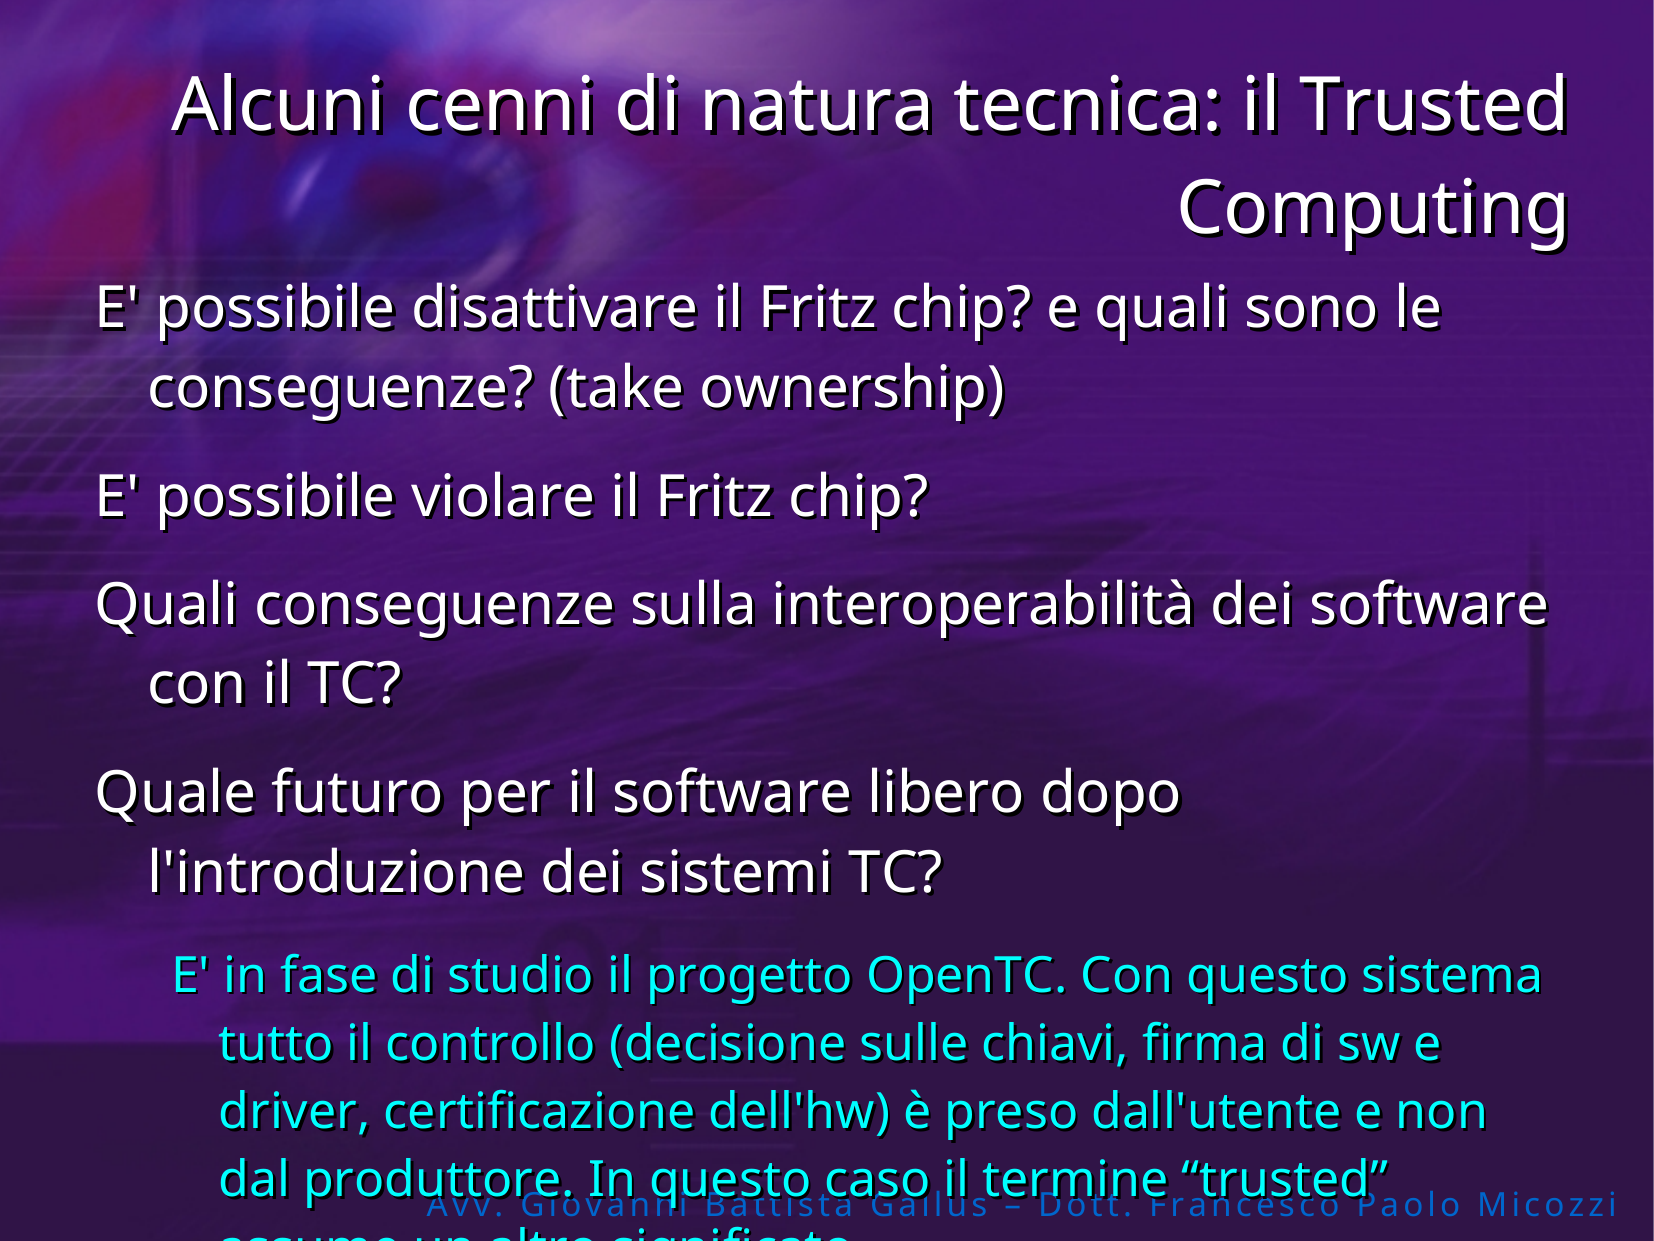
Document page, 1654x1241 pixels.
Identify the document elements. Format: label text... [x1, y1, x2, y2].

title Alcuni cenni di natura tecnica: il Trusted Computing [82, 49, 1571, 257]
list E' possibile disattivare il Fritz chip? e quali sono le conseguenze? (take ownership) E' possibile violare il Fritz chip? Quali conseguenze sulla interoperabilità dei software con il TC? Quale futuro per il software libero dopo l'introduzione dei sistemi TC? E' in fase di studio il progetto OpenTC. Con questo sistema tutto il controllo (decisione sulle chiavi, firma di sw e driver, certificazione dell'hw) è preso dall'utente e non dal produttore. In questo caso il termine “trusted” assume un altro significato. [76, 265, 1565, 1178]
picture [0, 0, 1654, 1241]
